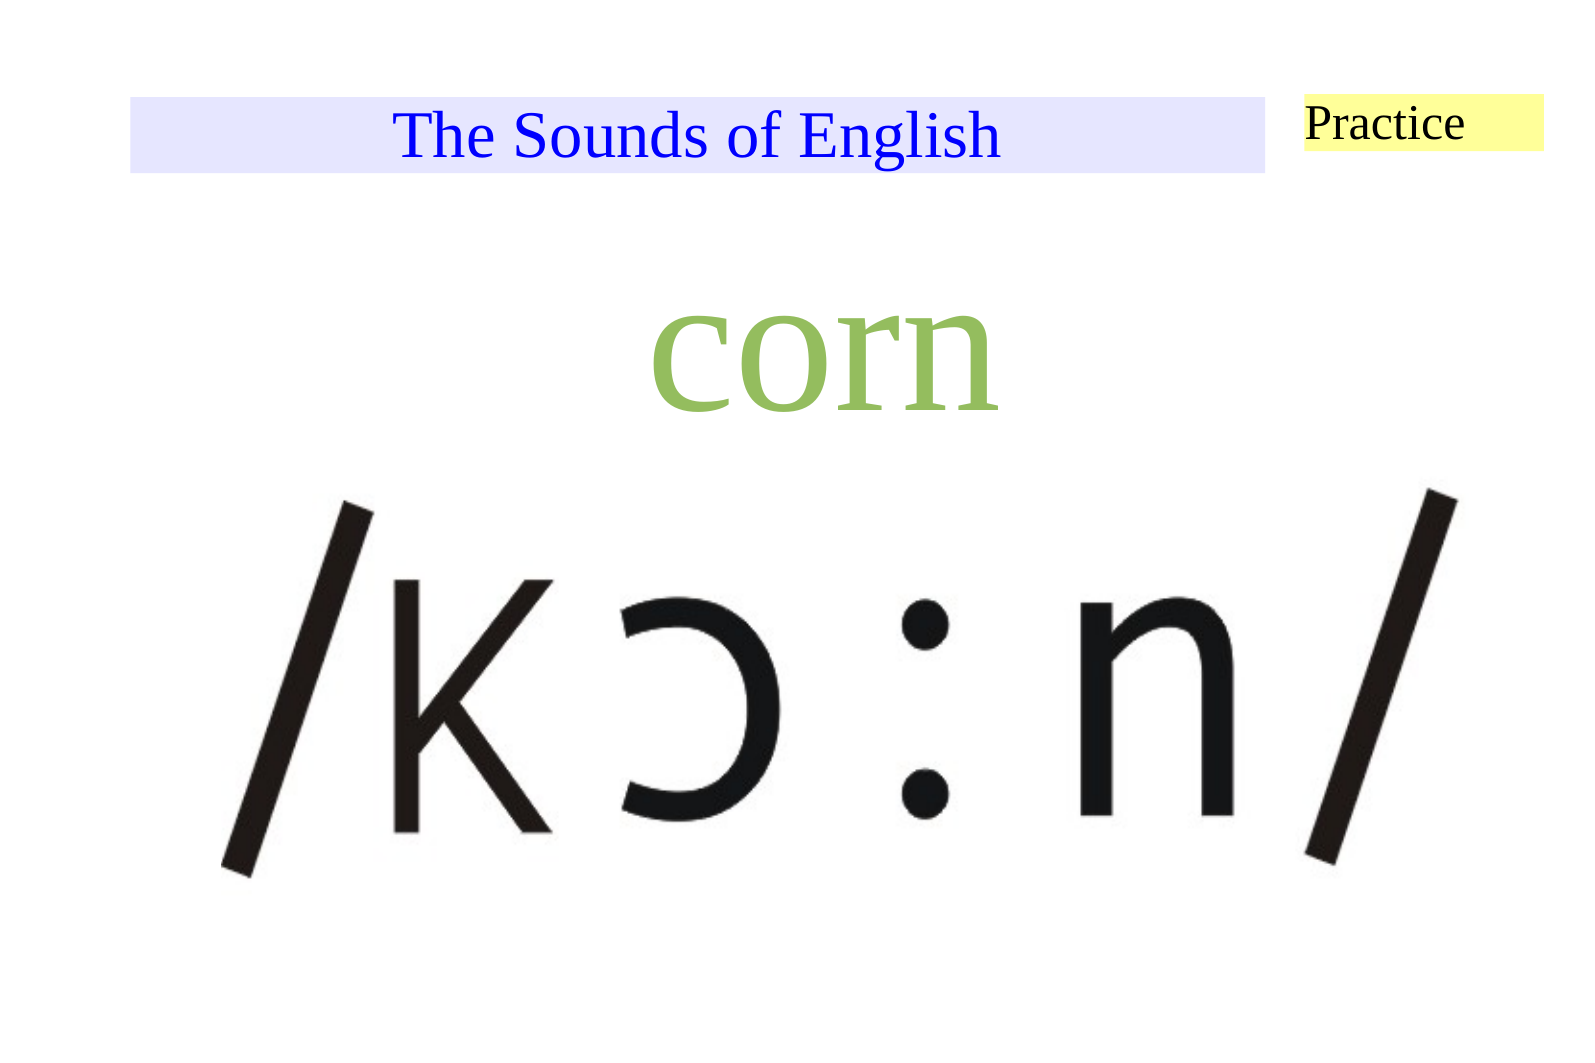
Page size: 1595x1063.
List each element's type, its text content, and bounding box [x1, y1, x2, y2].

text_box The Sounds of English [130, 97, 1266, 174]
text_box corn [548, 227, 1099, 428]
picture [221, 428, 1490, 937]
text_box Practice [1304, 94, 1544, 152]
